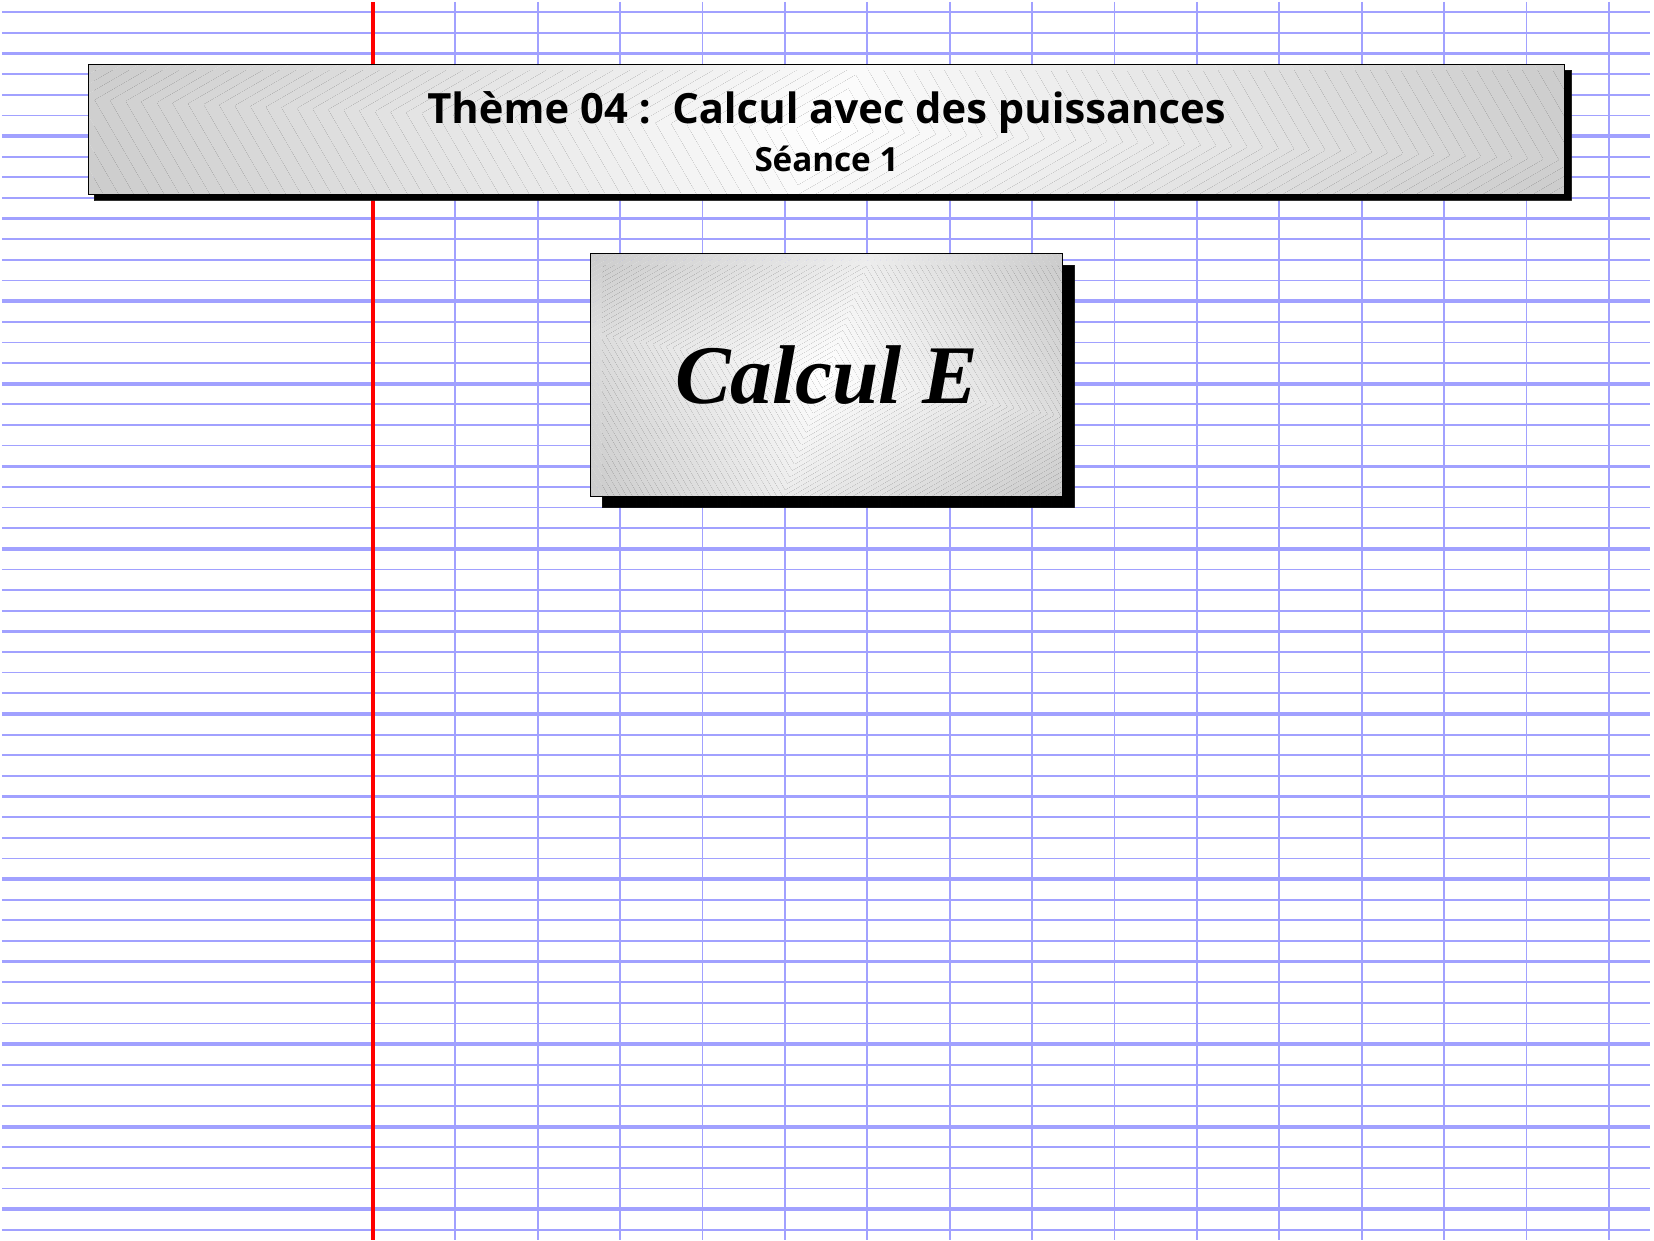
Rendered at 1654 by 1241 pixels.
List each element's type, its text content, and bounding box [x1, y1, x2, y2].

text_box Thème 04 : Calcul avec des puissances Séance 1 [88, 64, 1565, 195]
picture [0, 0, 1654, 1241]
text_box Calcul E [590, 253, 1063, 497]
